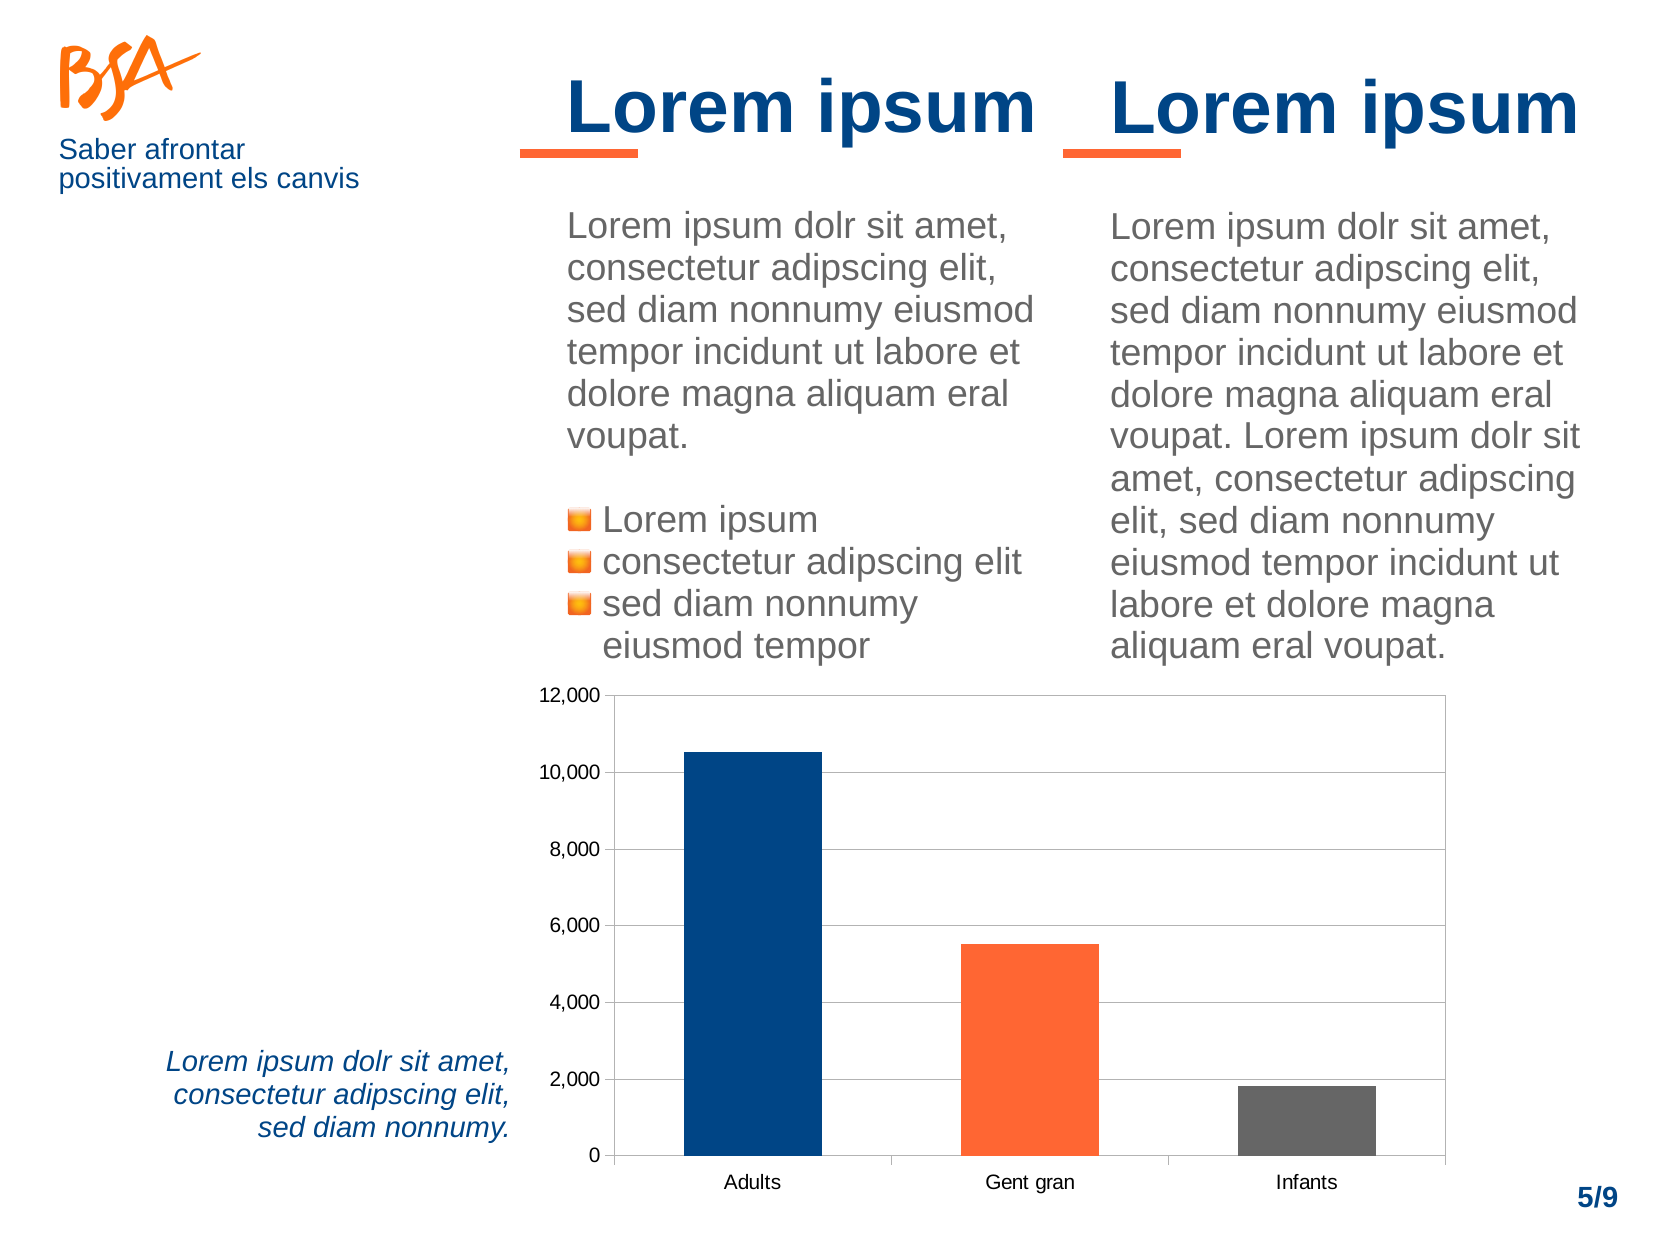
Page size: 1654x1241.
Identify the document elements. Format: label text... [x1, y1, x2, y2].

text_box Saber afrontar positivament els canvis [58, 135, 390, 219]
chart [519, 673, 1465, 1205]
text_box Lorem ipsum Lorem ipsum dolr sit amet, consectetur adipscing elit, sed diam nonnumy eiusmod tempor incidunt ut labore et dolore magna aliquam eral voupat. Lorem ipsum dolr sit amet, consectetur adipscing elit, sed diam nonnumy eiusmod tempor incidunt ut labore et dolore magna aliquam eral voupat. [1110, 65, 1595, 656]
picture [60, 35, 201, 121]
text_box Lorem ipsum dolr sit amet, consectetur adipscing elit, sed diam nonnumy. [165, 1045, 544, 1144]
text_box Lorem ipsum Lorem ipsum dolr sit amet, consectetur adipscing elit, sed diam nonnumy eiusmod tempor incidunt ut labore et dolore magna aliquam eral voupat. Lorem ipsum consectetur adipscing elit sed diam nonnumy eiusmod tempor [566, 64, 1052, 656]
